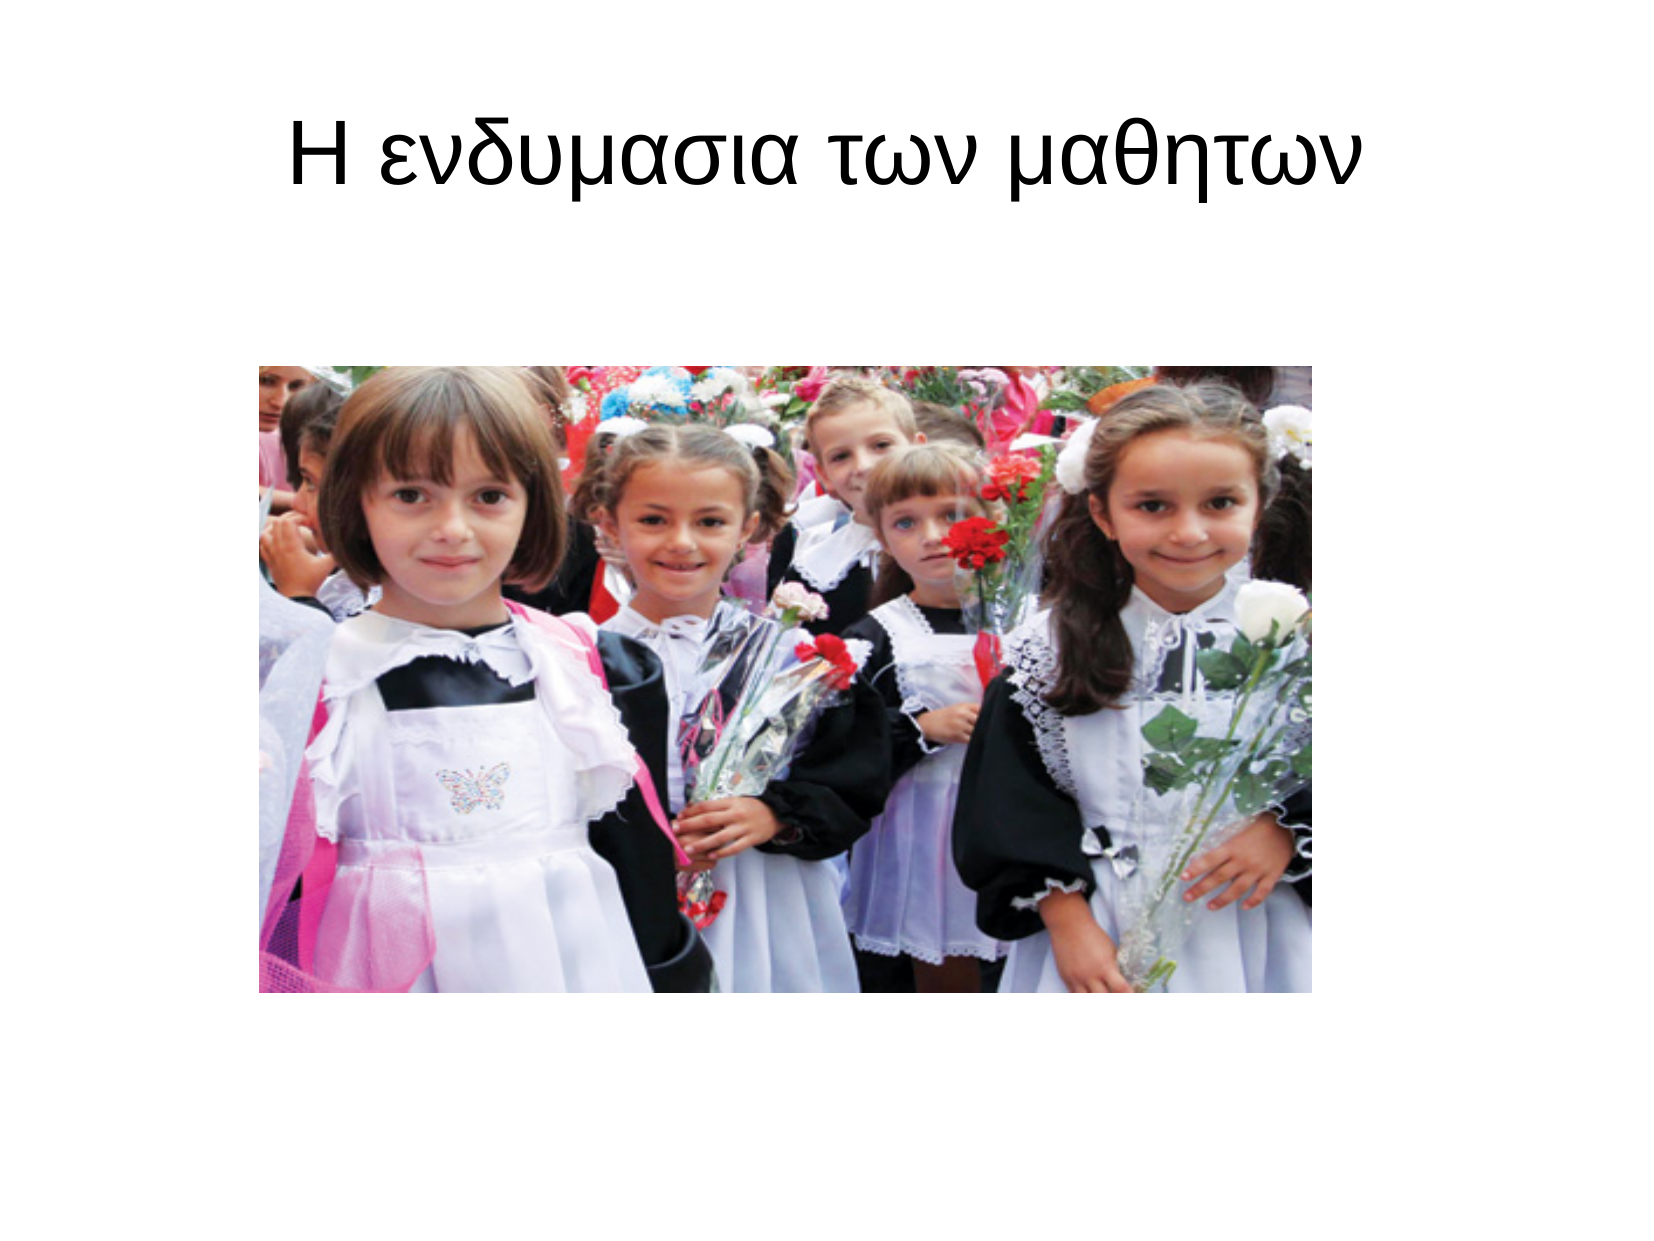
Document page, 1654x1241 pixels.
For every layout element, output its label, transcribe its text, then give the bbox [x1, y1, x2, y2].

picture [259, 366, 1312, 993]
title Η ενδυμασια των μαθητων [82, 49, 1571, 257]
